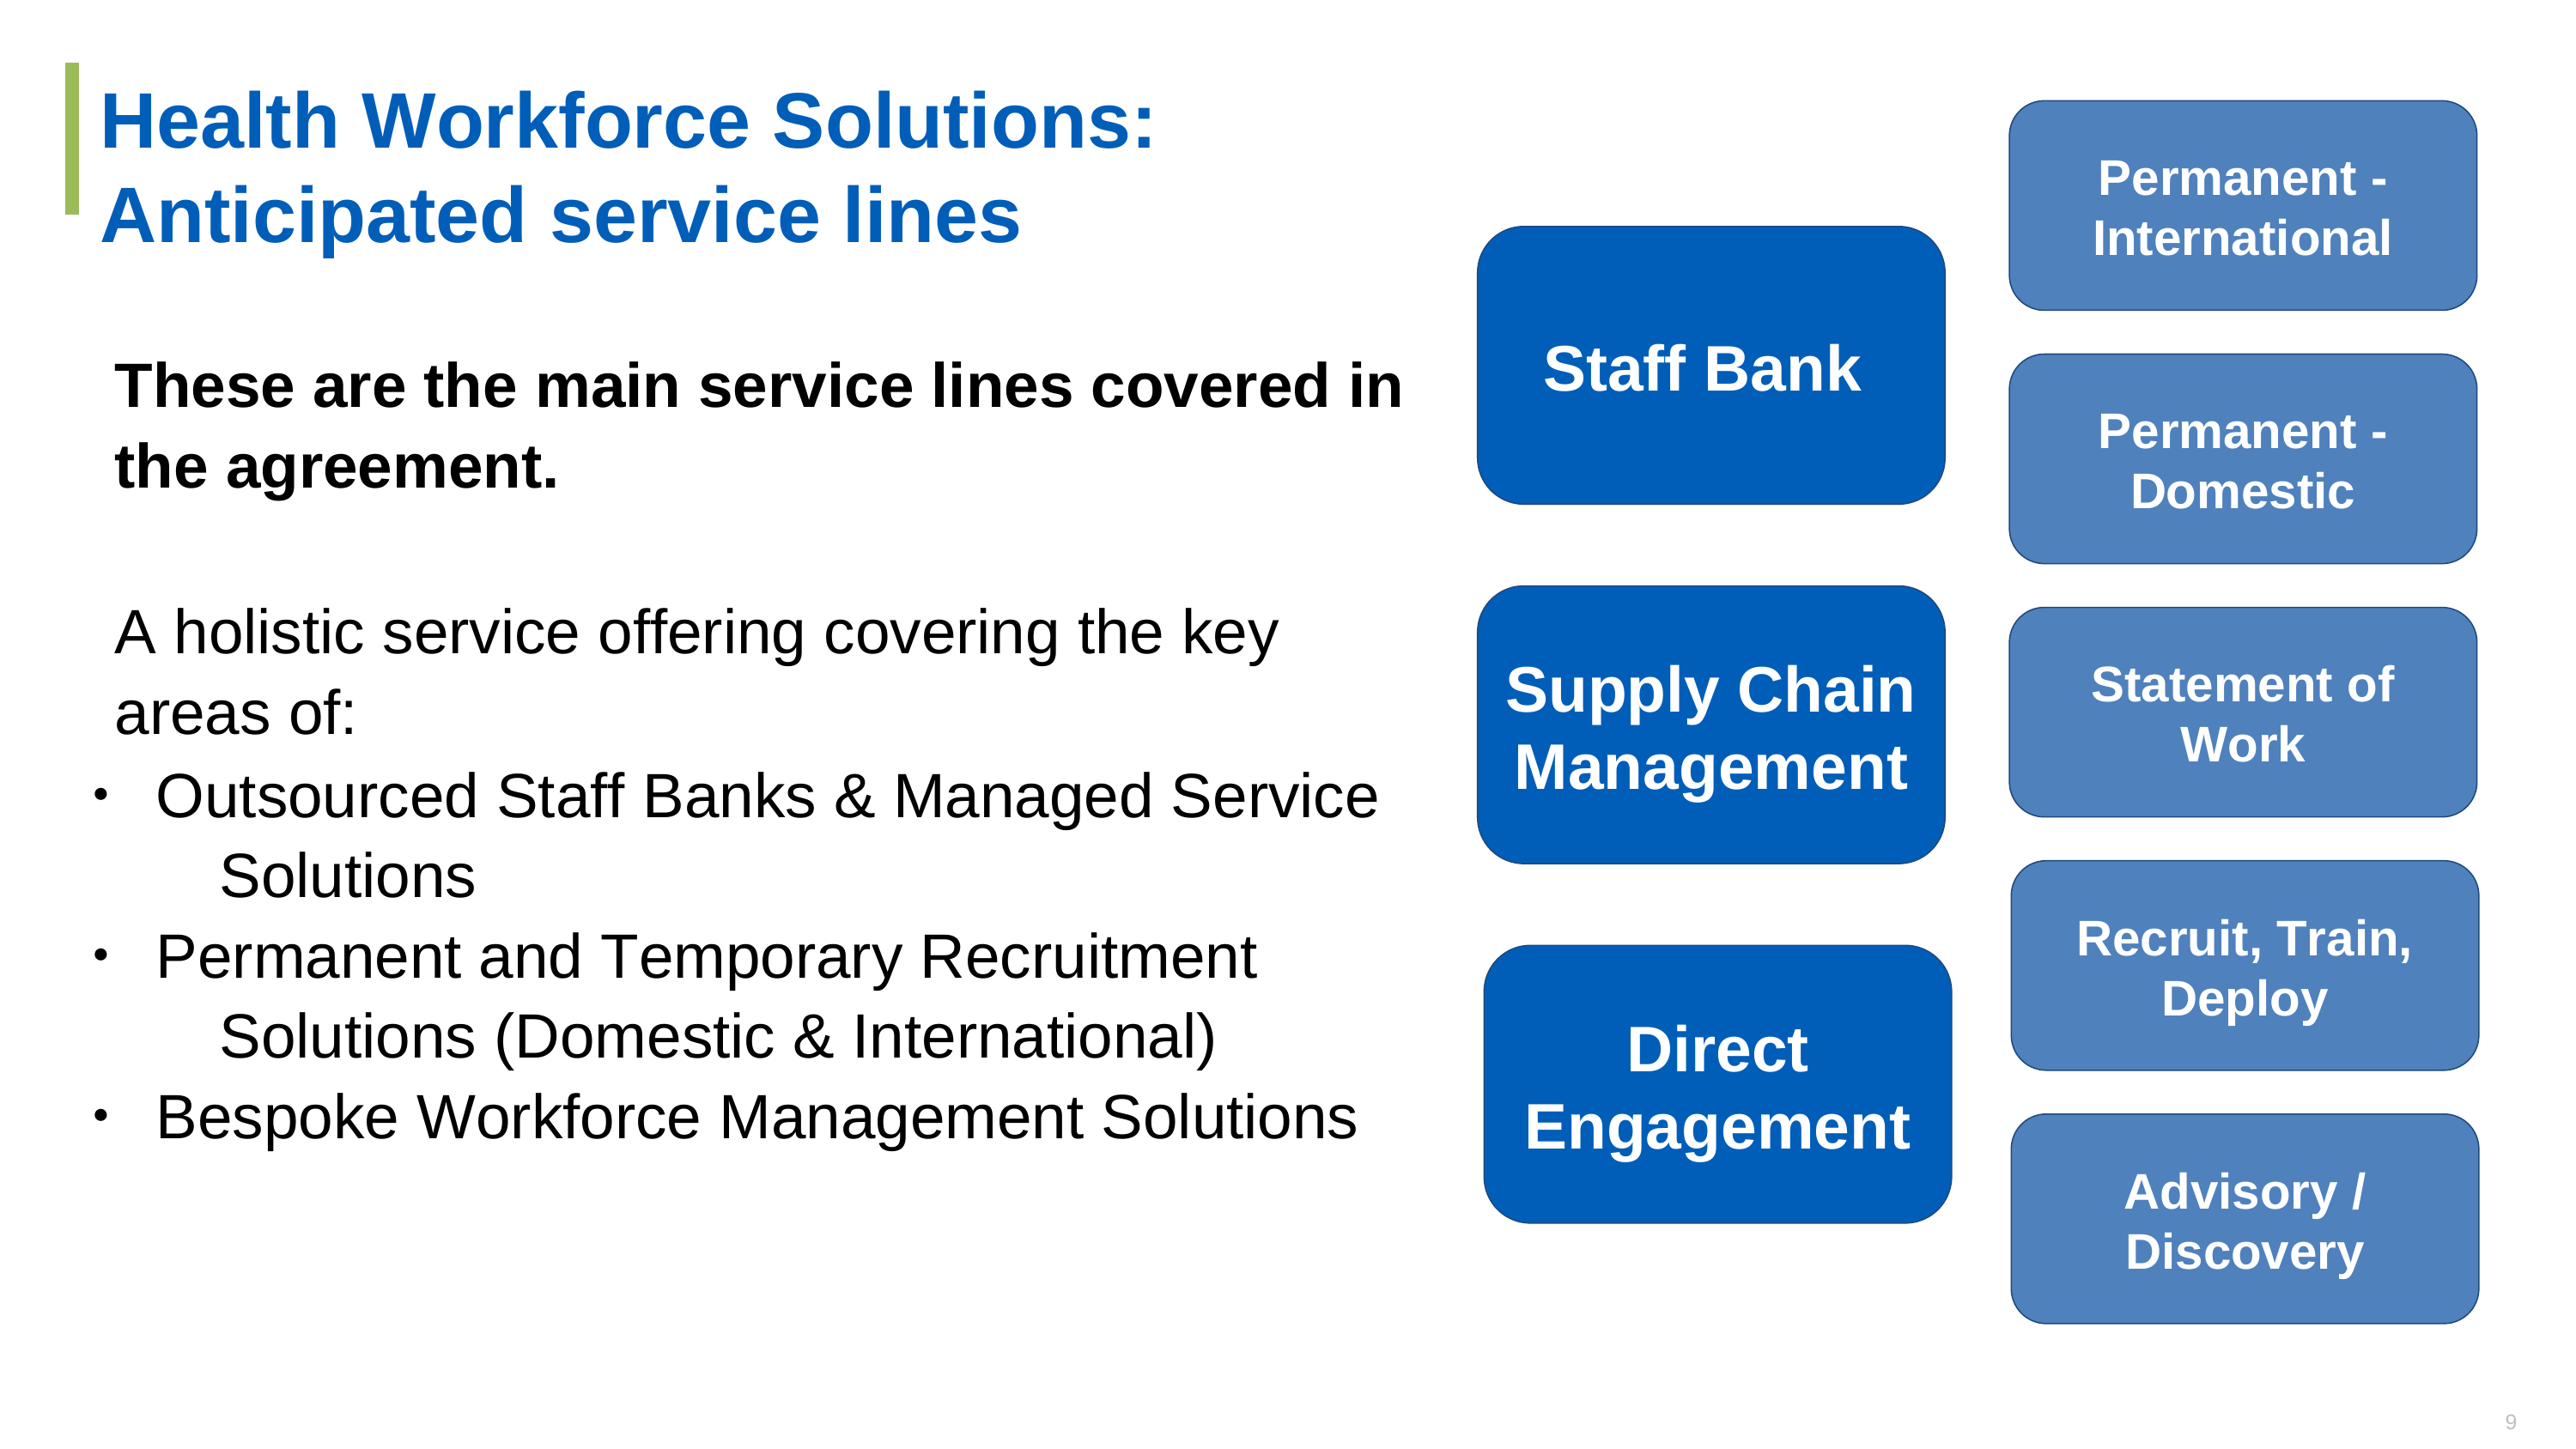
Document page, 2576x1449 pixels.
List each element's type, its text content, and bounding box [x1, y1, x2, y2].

text_box Direct Engagement [1484, 945, 1952, 1223]
text_box These are the main service lines covered in the agreement. A holistic service offering covering the key areas of: Outsourced Staff Banks & Managed Service Solutions Permanent and Temporary Recruitment Solutions (Domestic & International) Bespoke Workforce Management Solutions [90, 262, 1425, 1449]
text_box Permanent - International [2009, 100, 2477, 311]
list Health Workforce Solutions: Anticipated service lines [100, 63, 1224, 262]
text_box Advisory / Discovery [2011, 1113, 2479, 1324]
text_box Supply Chain Management [1477, 585, 1946, 864]
text_box Permanent - Domestic [2009, 354, 2477, 564]
text_box Staff Bank [1477, 226, 1946, 505]
text_box Recruit, Train, Deploy [2011, 860, 2479, 1070]
text_box Statement of Work [2009, 607, 2477, 817]
